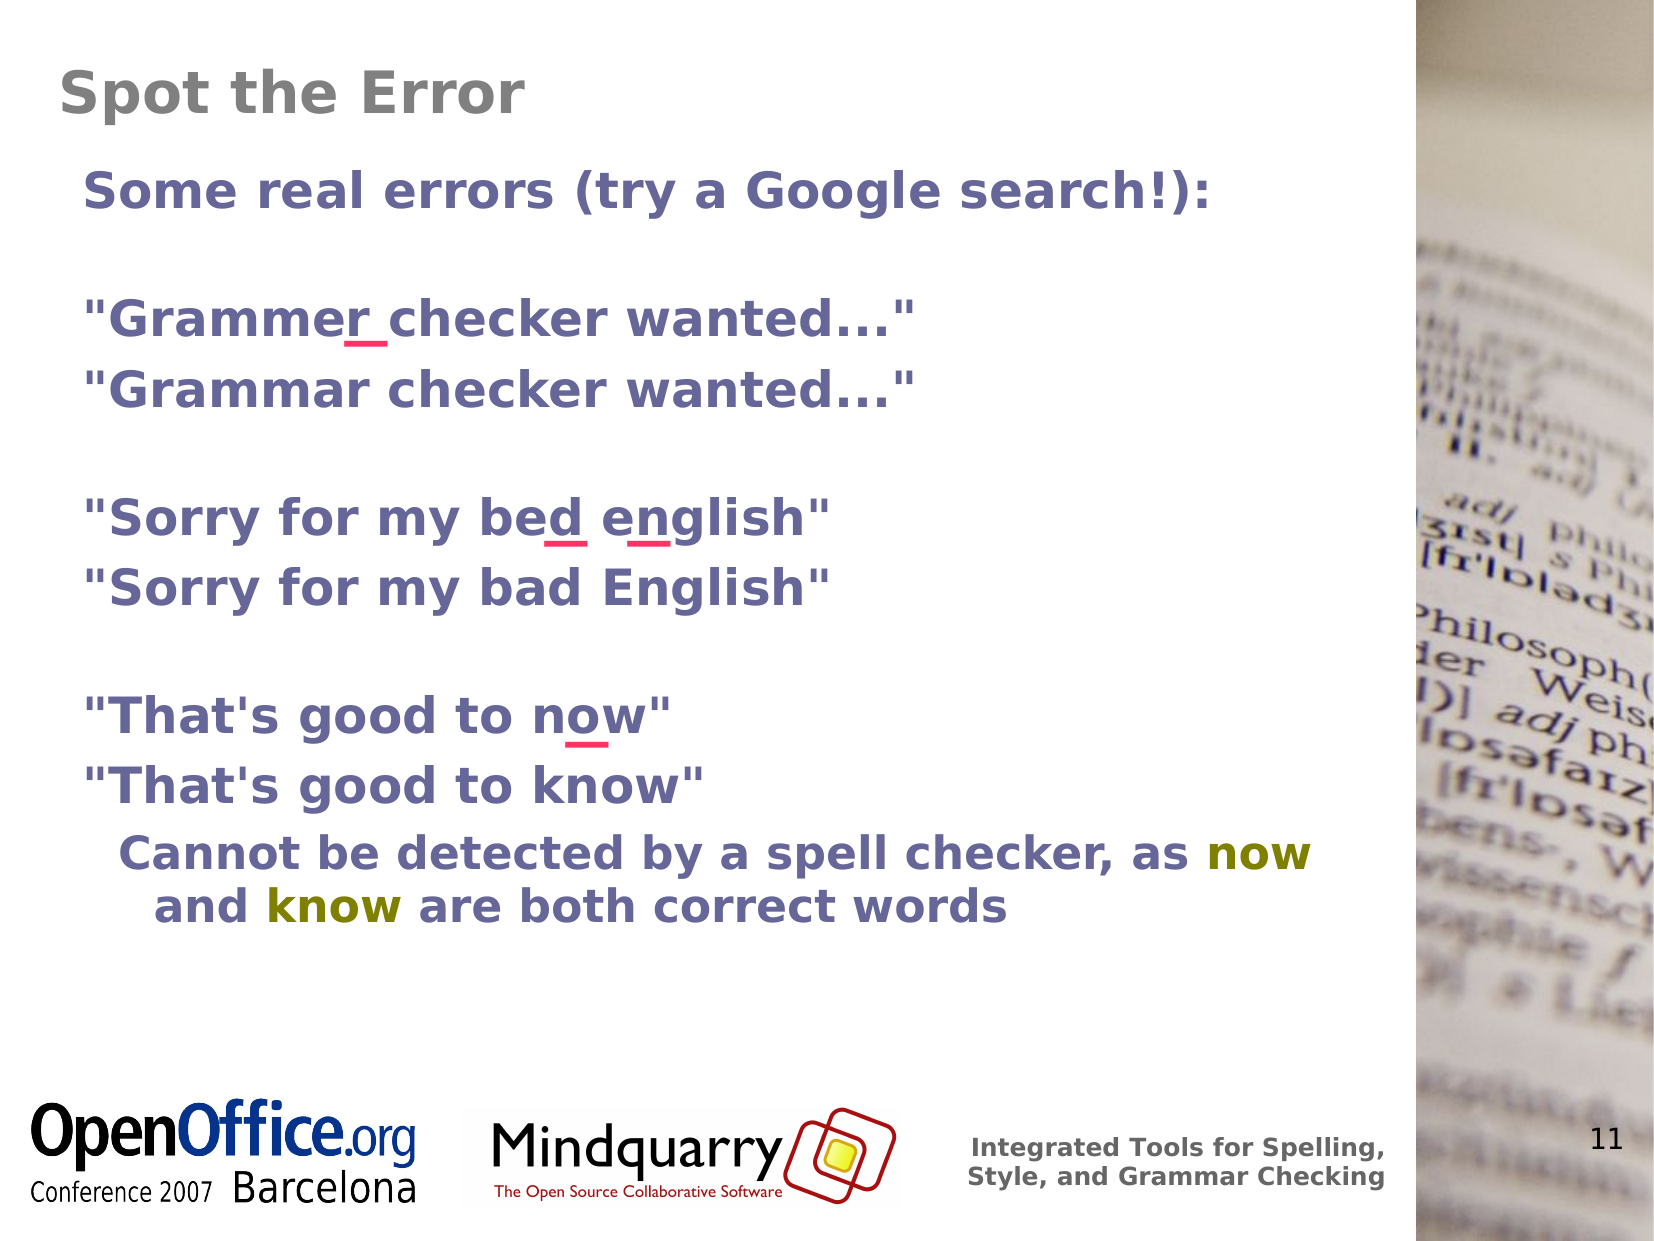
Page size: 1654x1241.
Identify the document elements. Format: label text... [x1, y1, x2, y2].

picture [31, 1098, 415, 1203]
text_box _ [530, 442, 603, 555]
picture [460, 1107, 901, 1208]
text_box _ [614, 442, 686, 555]
text_box _ [551, 643, 623, 756]
picture [1416, 0, 1654, 1241]
list Spot the Error Some real errors (try a Google search!): "Grammer checker wanted..." "Grammar checker wanted..." "Sorry for my bed english" "Sorry for my bad English" "That's good to now" "That's good to know" Cannot be detected by a spell checker, as now and know are both correct words [59, 59, 1388, 1041]
text_box _ [330, 242, 403, 355]
